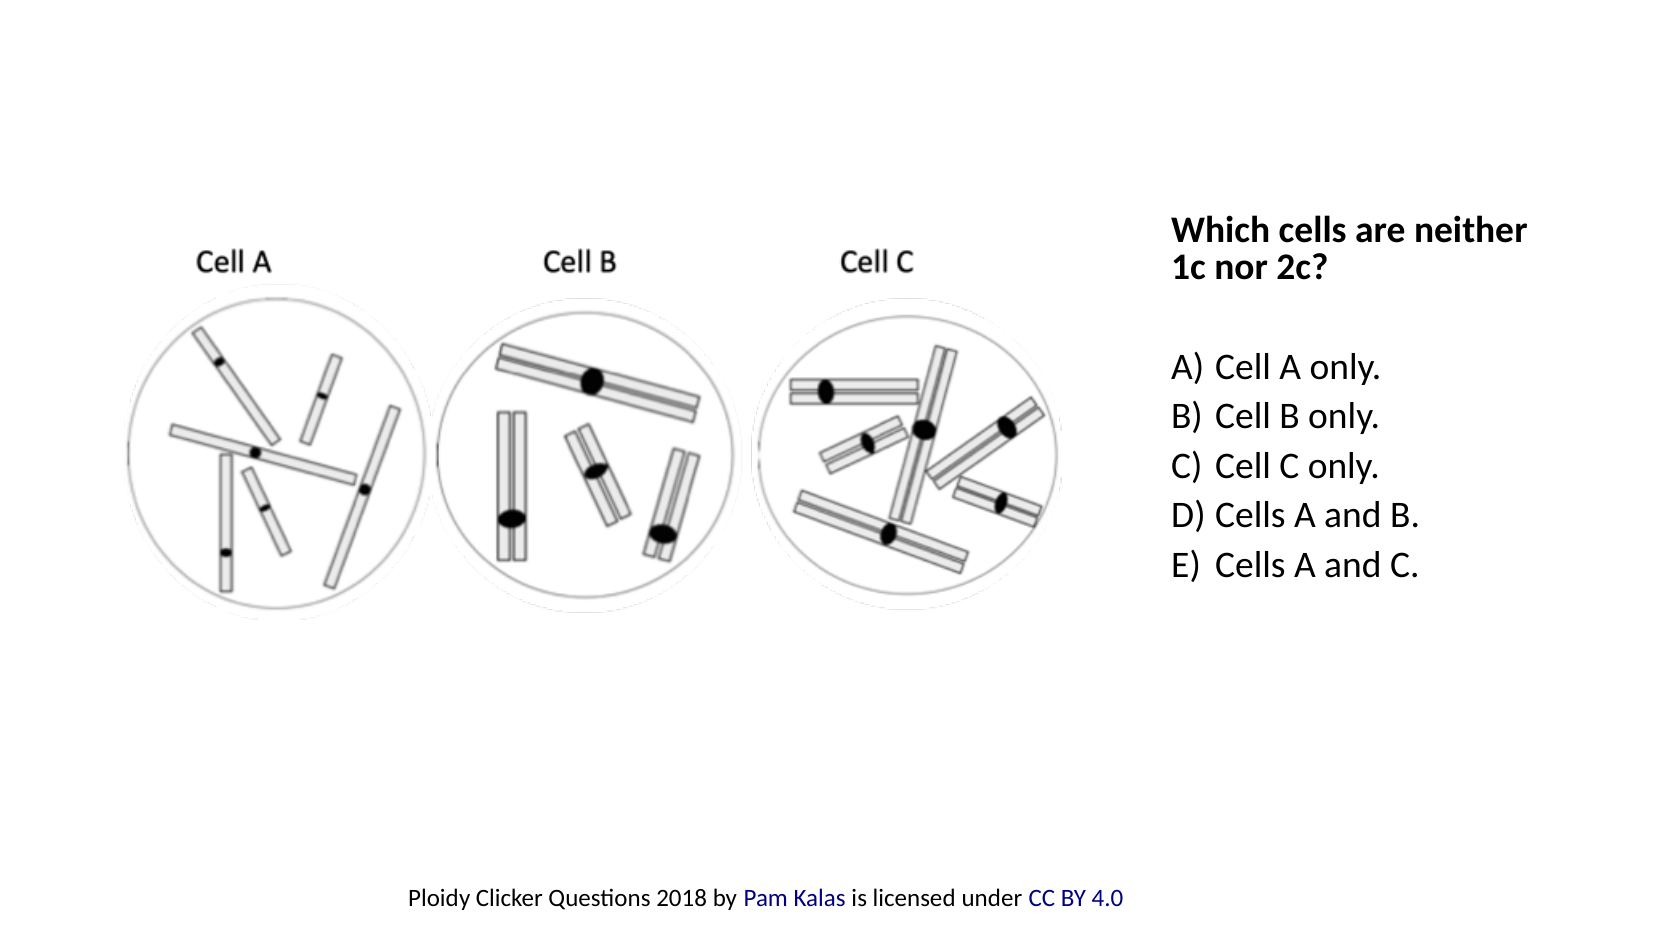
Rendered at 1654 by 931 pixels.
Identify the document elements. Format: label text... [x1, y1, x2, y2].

text_box Which cells are neither 1c nor 2c? Cell A only. Cell B only. Cell C only. Cells A and B. Cells A and C. [1156, 206, 1565, 659]
text_box Ploidy Clicker Questions 2018 by Pam Kalas is licensed under CC BY 4.0 [393, 879, 1145, 926]
picture [123, 233, 1063, 621]
